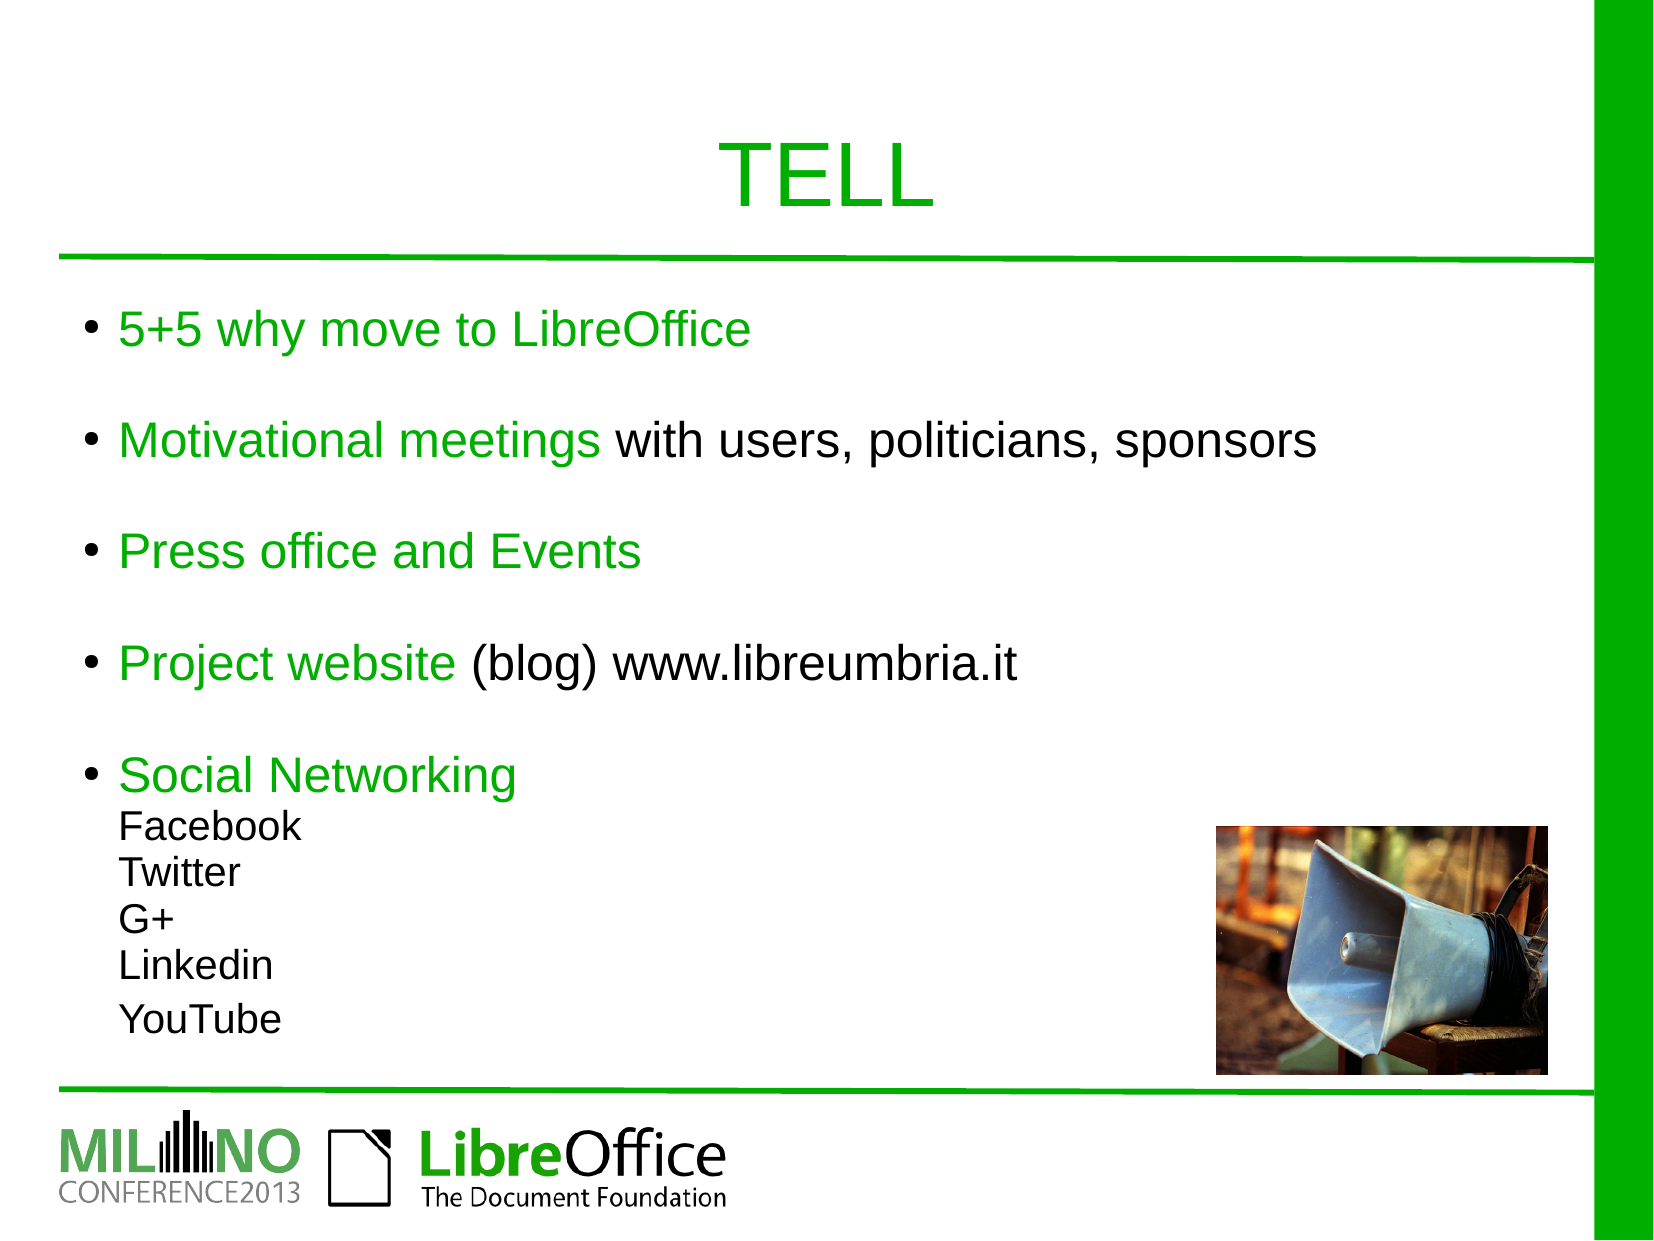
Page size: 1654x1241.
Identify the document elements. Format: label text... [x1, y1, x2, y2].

picture [59, 1094, 756, 1241]
subtitle TELL 5+5 why move to LibreOffice Motivational meetings with users, politicians, sponsors Press office and Events Project website (blog) www.libreumbria.it Social Networking Facebook Twitter G+ Linkedin YouTube [82, 74, 1571, 1094]
picture [1216, 826, 1548, 1076]
